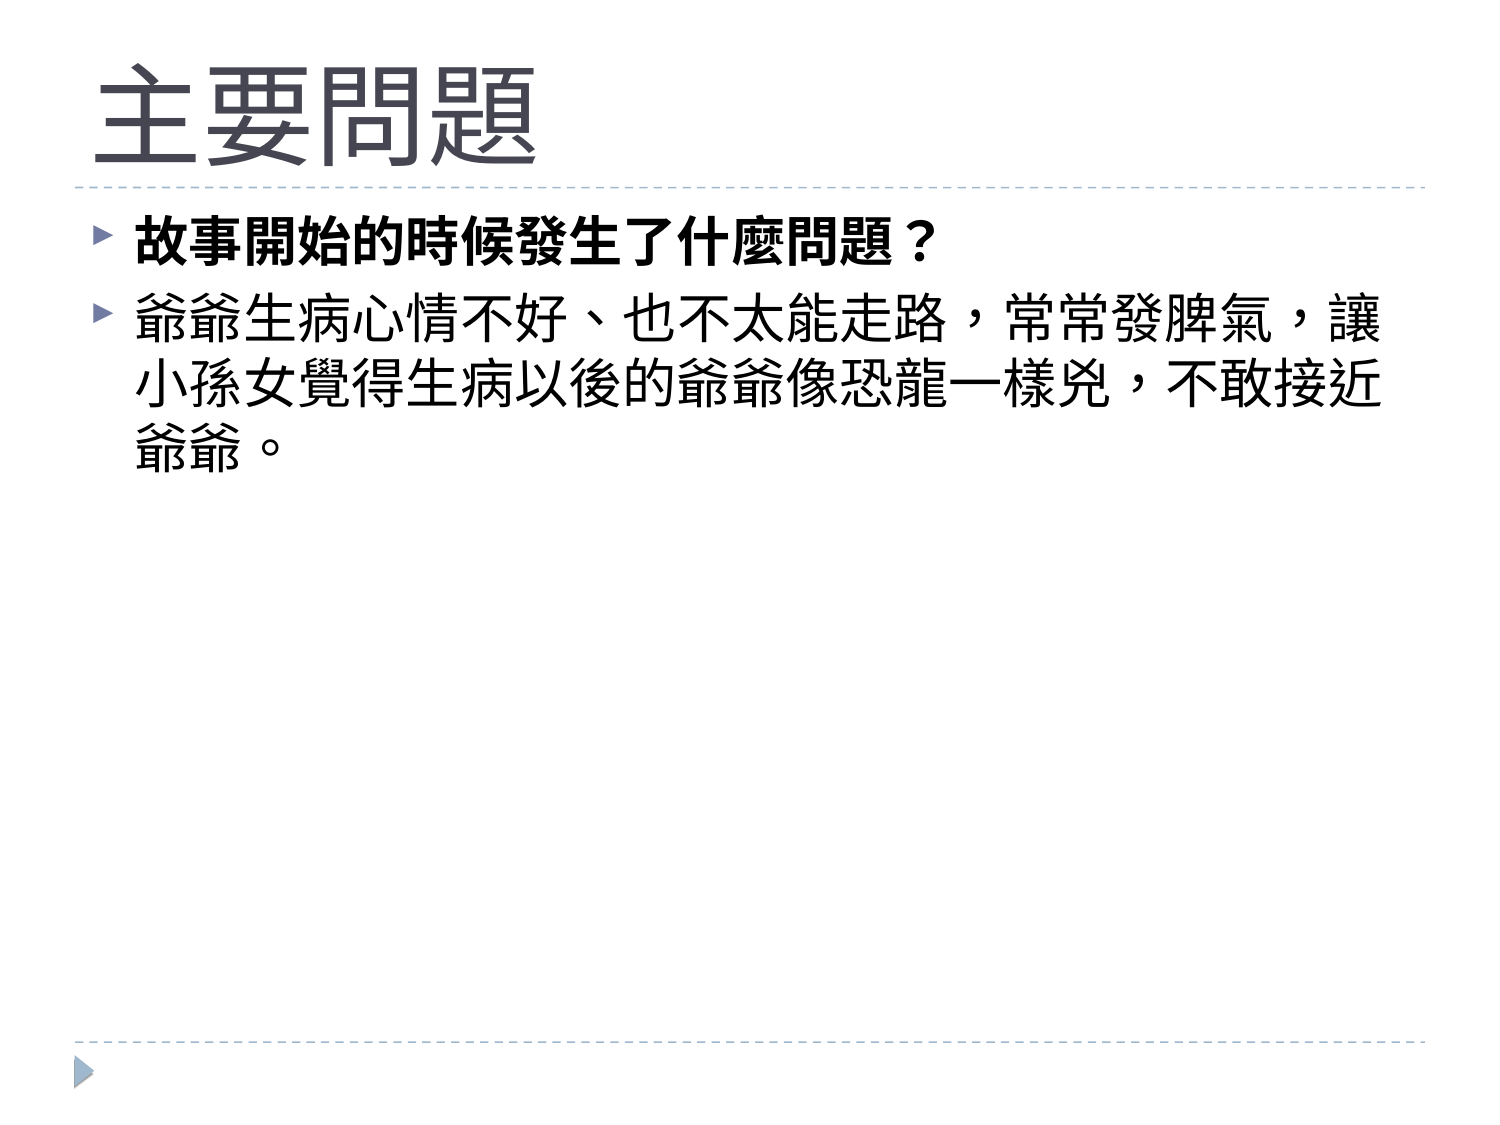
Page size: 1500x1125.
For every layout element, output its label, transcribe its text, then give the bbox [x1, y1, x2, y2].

list 故事開始的時候發生了什麼問題？ 爺爺生病心情不好、也不太能走路，常常發脾氣，讓小孫女覺得生病以後的爺爺像恐龍一樣兇，不敢接近爺爺。 [75, 200, 1425, 1010]
title 主要問題 [75, 24, 1425, 188]
